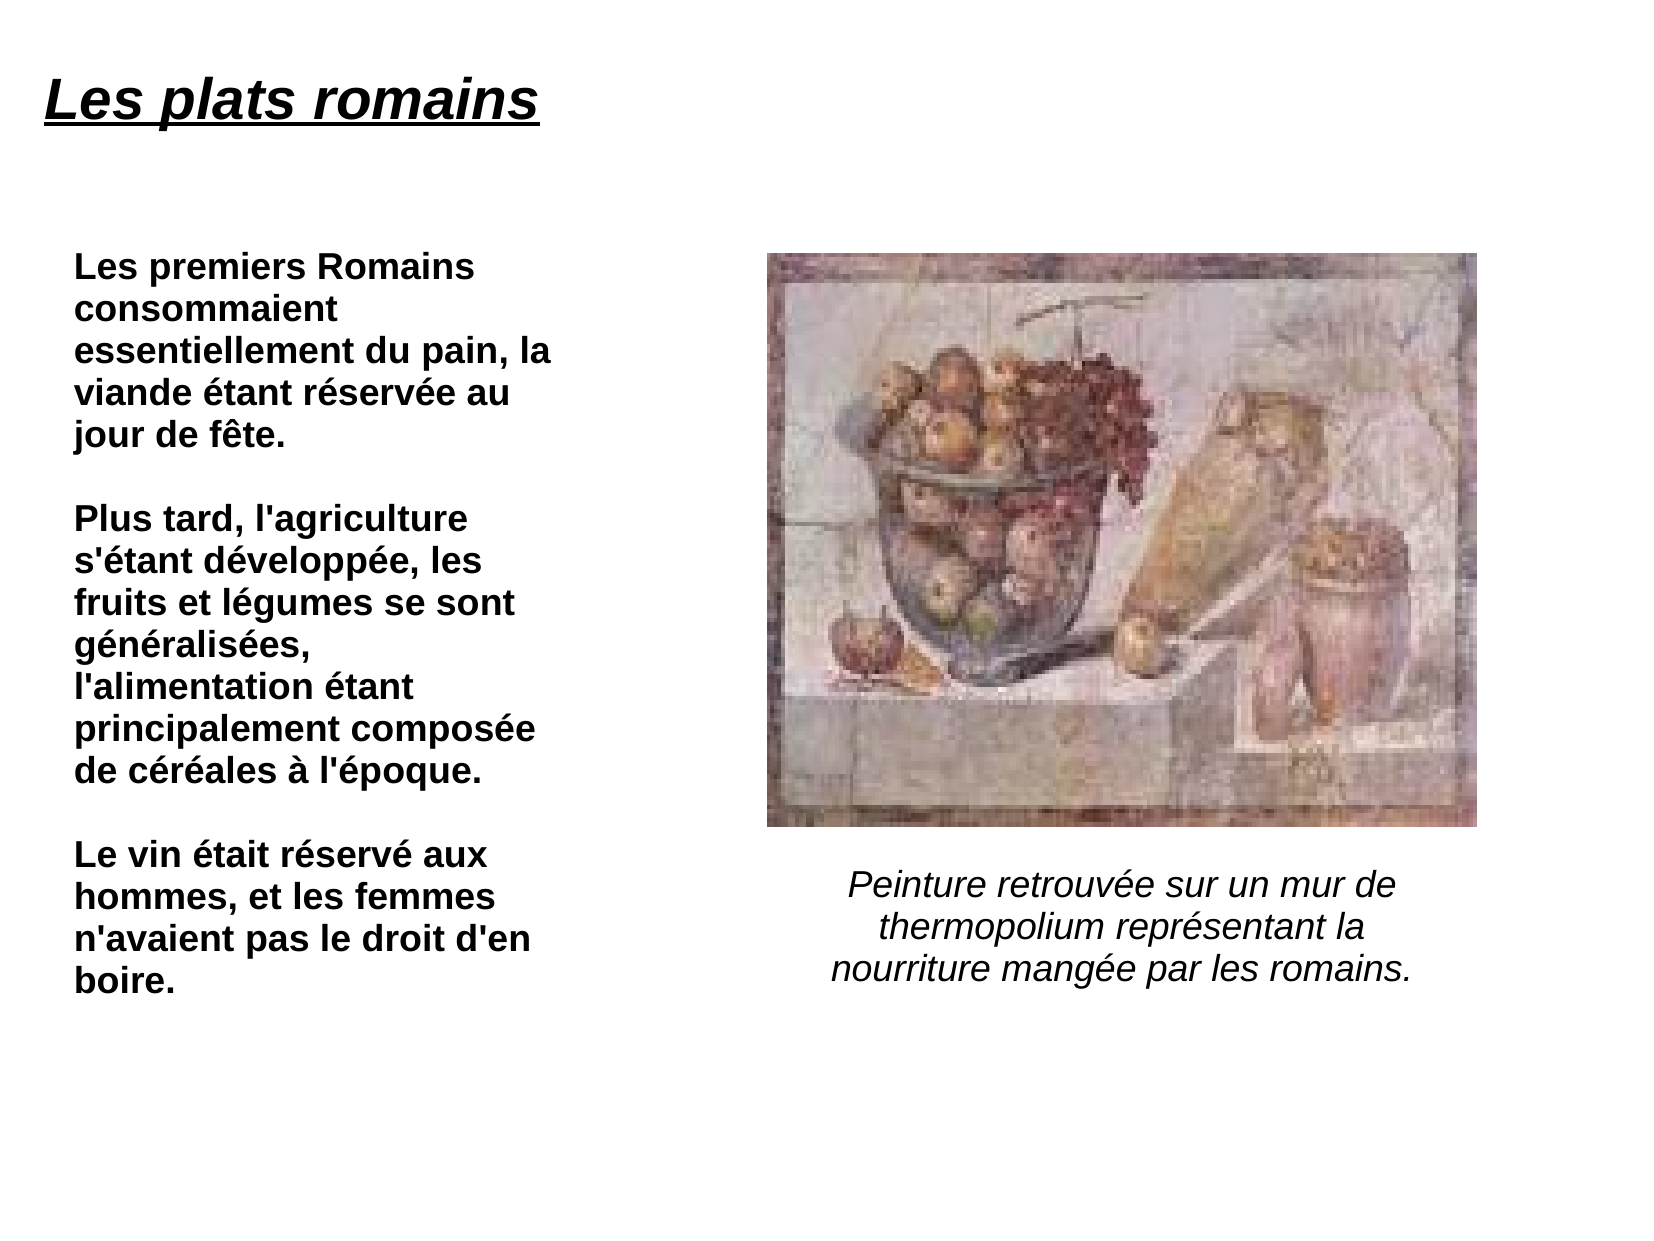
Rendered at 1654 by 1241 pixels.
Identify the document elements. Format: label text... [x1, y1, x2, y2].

text_box Les plats romains [29, 59, 739, 141]
text_box Peinture retrouvée sur un mur de thermopolium représentant la nourriture mangée par les romains. [797, 856, 1447, 997]
text_box Les premiers Romains consommaient essentiellement du pain, la viande étant réservée au jour de fête. Plus tard, l'agriculture s'étant développée, les fruits et légumes se sont généralisées, l'alimentation étant principalement composée de céréales à l'époque. Le vin était réservé aux hommes, et les femmes n'avaient pas le droit d'en boire. [59, 238, 592, 1032]
picture [767, 253, 1477, 827]
